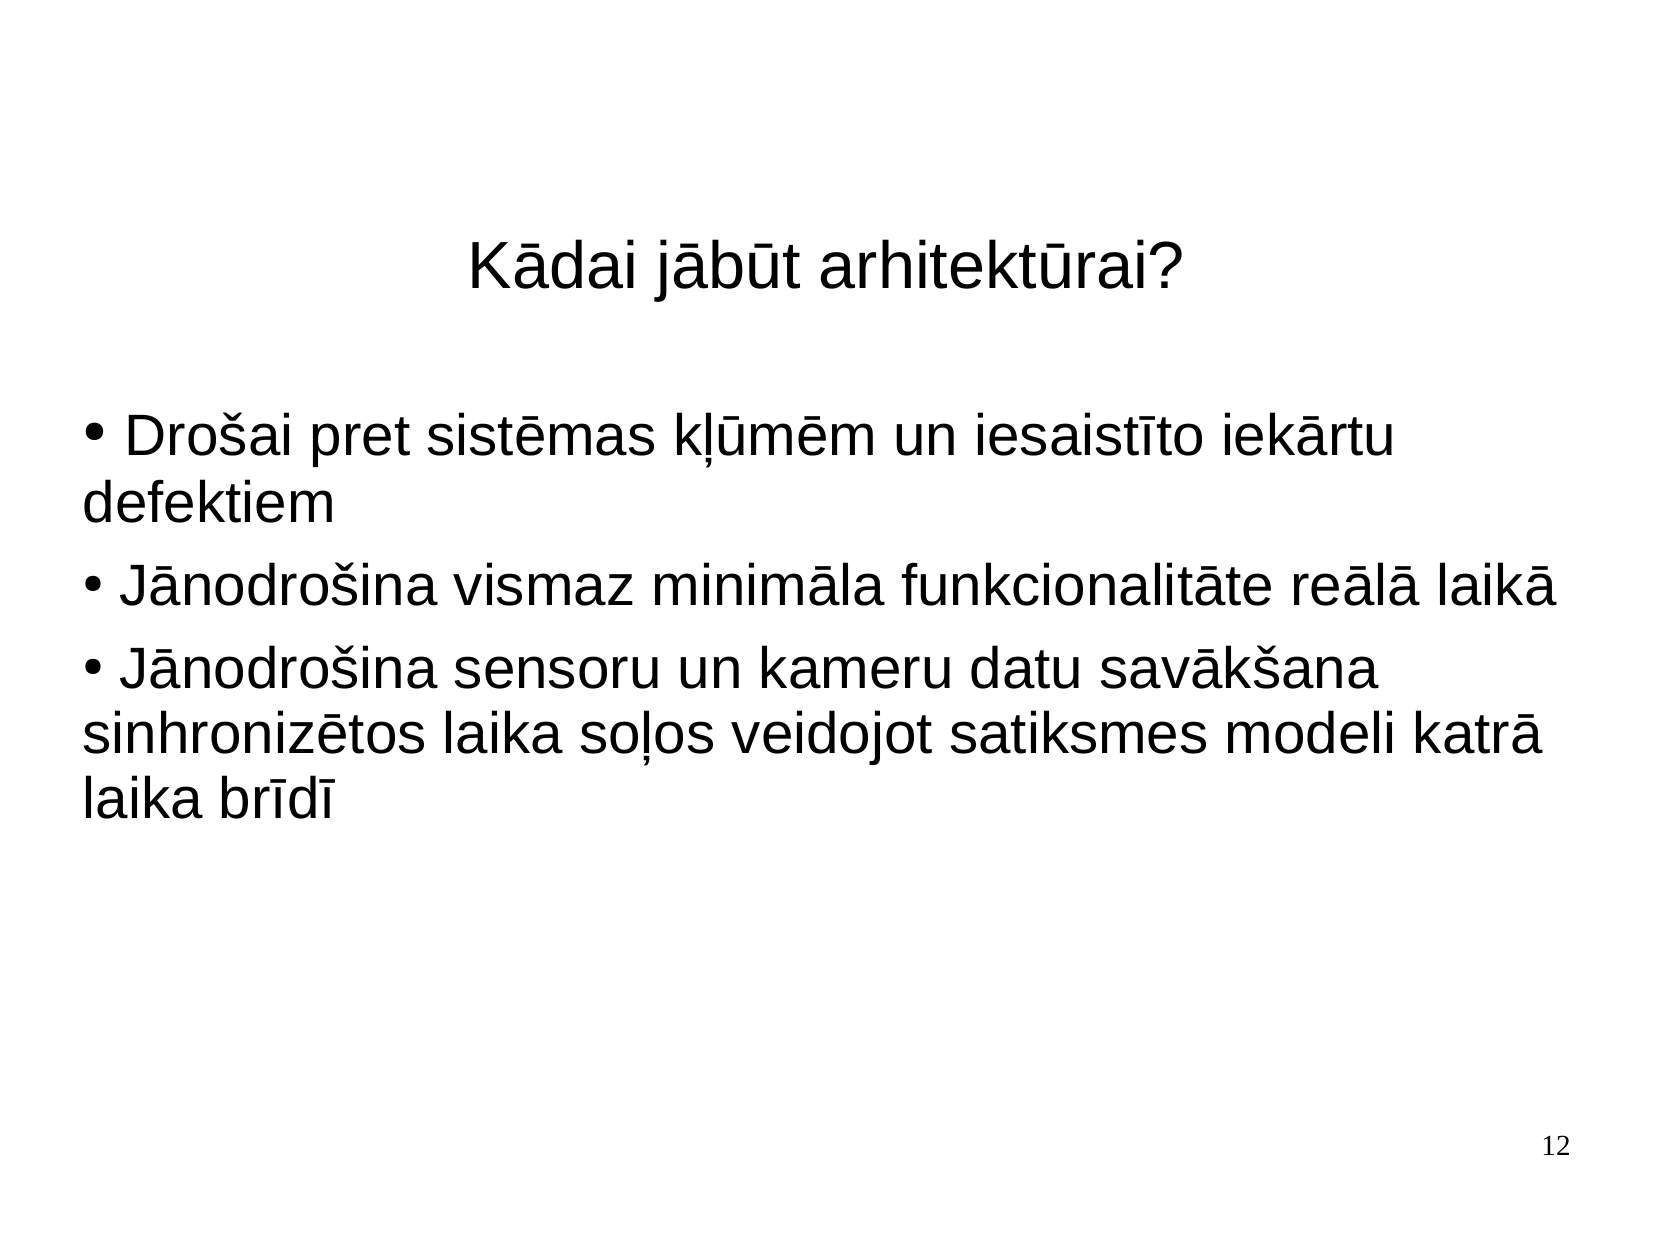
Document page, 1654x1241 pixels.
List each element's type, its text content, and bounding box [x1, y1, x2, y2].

subtitle Kādai jābūt arhitektūrai? Drošai pret sistēmas kļūmēm un iesaistīto iekārtu defektiem Jānodrošina vismaz minimāla funkcionalitāte reālā laikā Jānodrošina sensoru un kameru datu savākšana sinhronizētos laika soļos veidojot satiksmes modeli katrā laika brīdī [82, 49, 1571, 1010]
